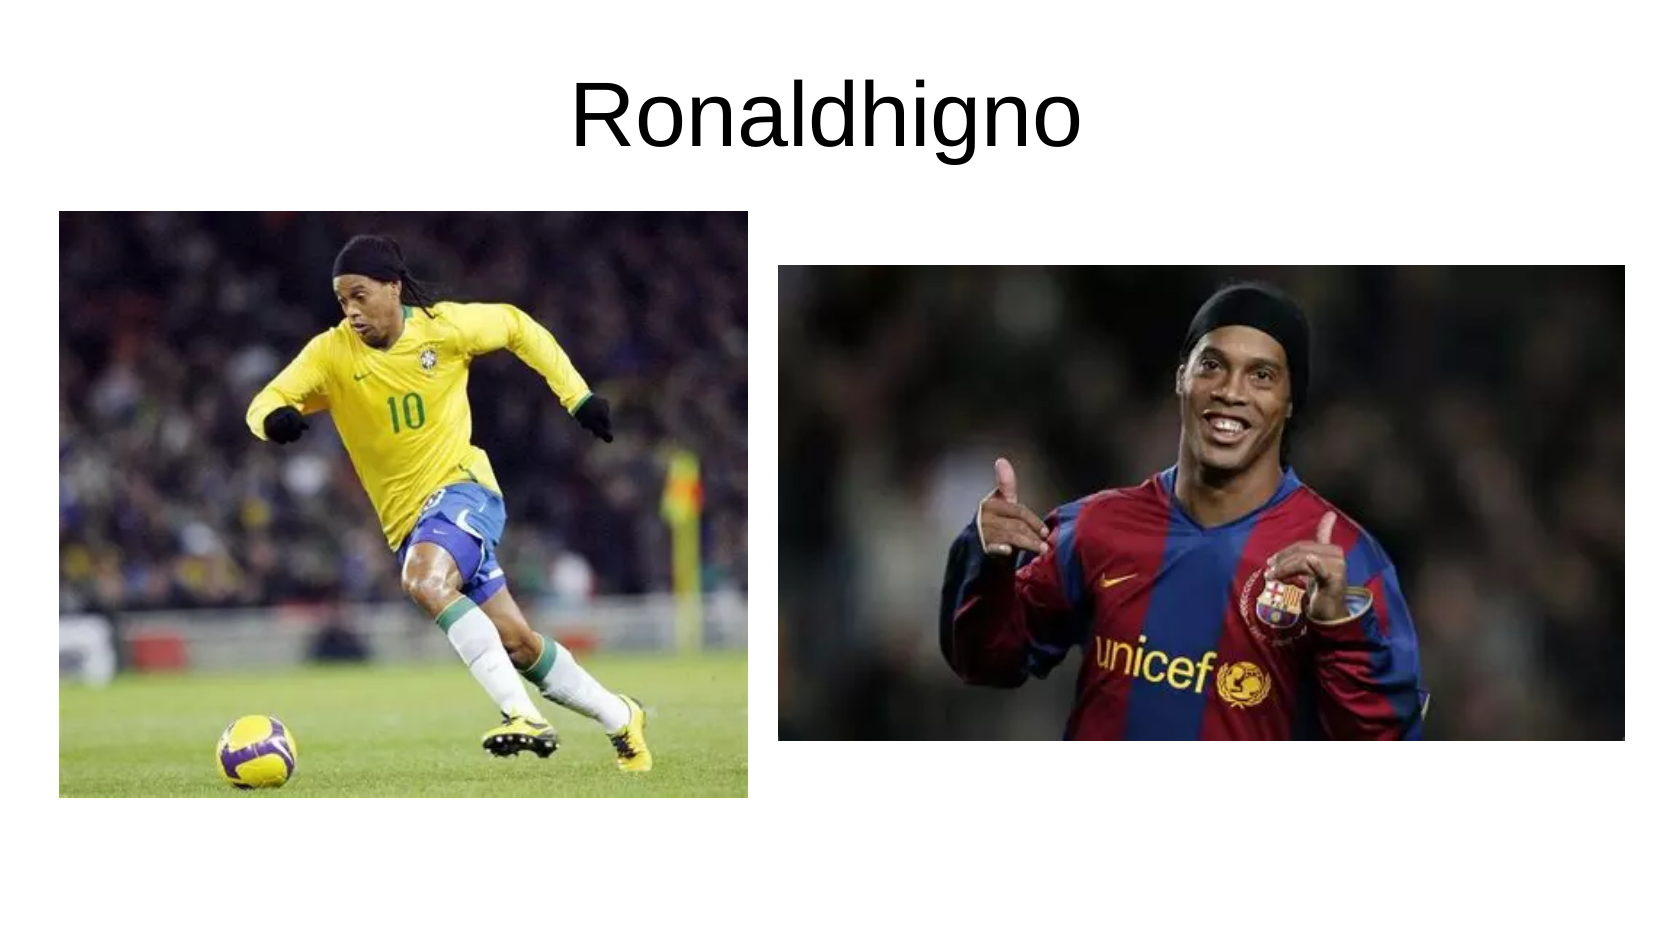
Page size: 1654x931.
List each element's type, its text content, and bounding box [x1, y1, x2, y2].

title Ronaldhigno [82, 37, 1571, 193]
picture [778, 265, 1625, 741]
picture [59, 211, 748, 798]
